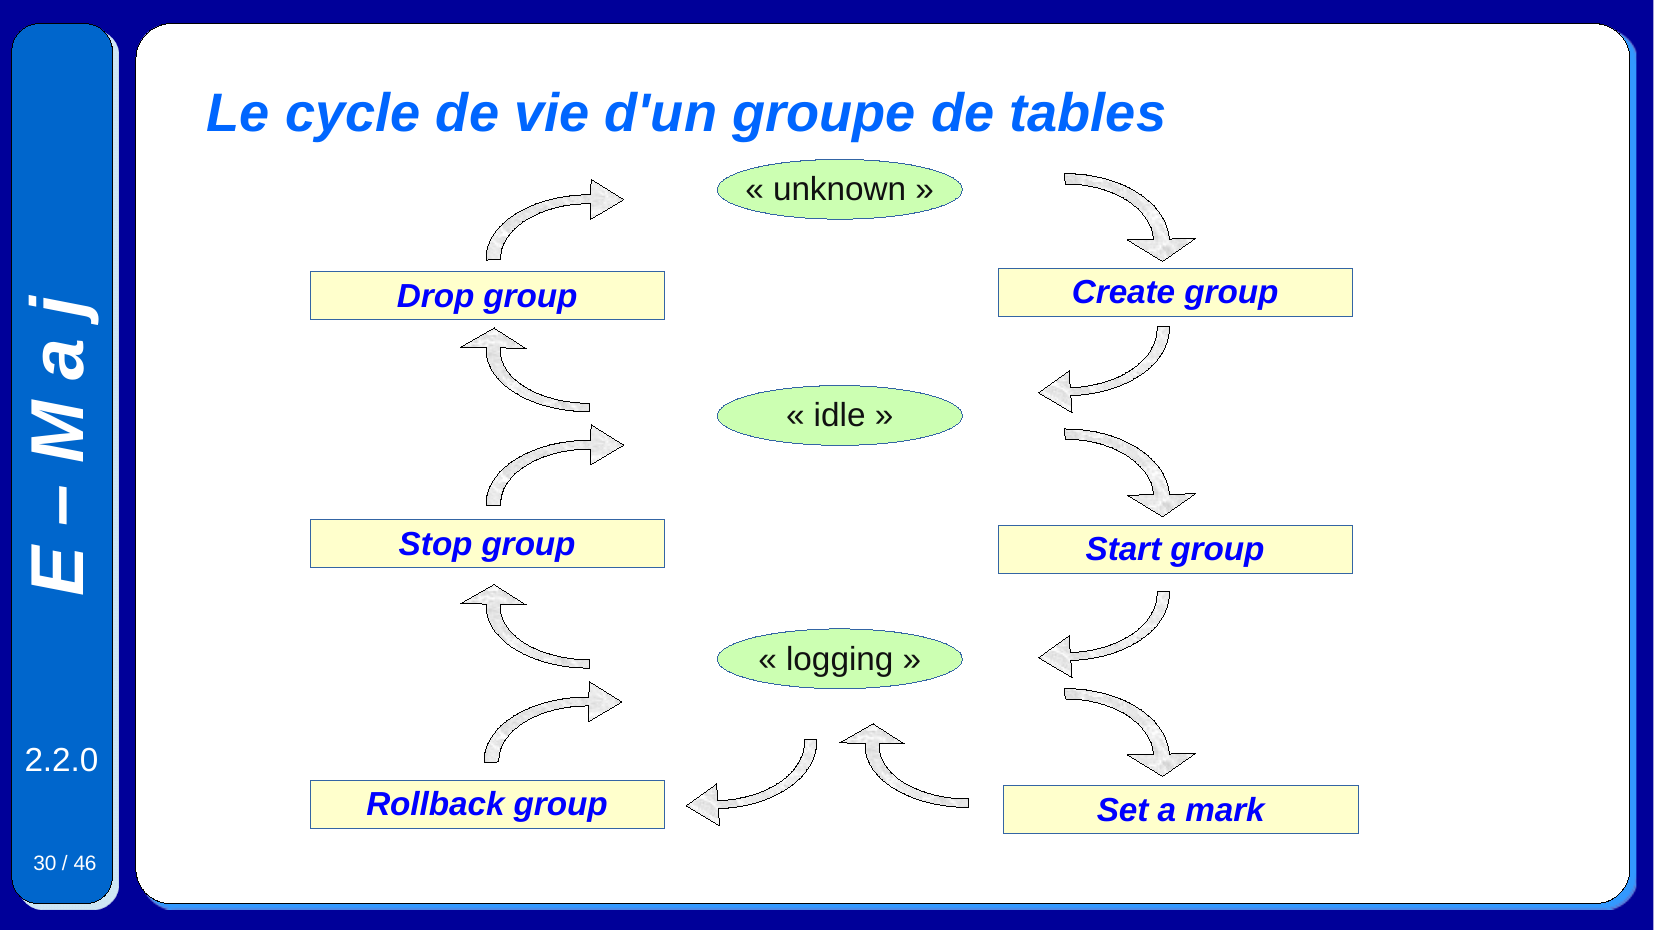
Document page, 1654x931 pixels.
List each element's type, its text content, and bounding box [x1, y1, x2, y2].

text_box [839, 723, 969, 808]
title Le cycle de vie d'un groupe de tables [206, 34, 1593, 191]
text_box [486, 179, 624, 261]
text_box Drop group [310, 271, 665, 320]
text_box [486, 424, 624, 506]
text_box [1064, 428, 1196, 517]
text_box [484, 681, 622, 763]
text_box Stop group [310, 519, 665, 568]
text_box « idle » [717, 385, 963, 446]
text_box « unknown » [717, 159, 963, 220]
text_box « logging » [717, 628, 963, 689]
text_box [460, 327, 590, 412]
text_box [460, 584, 590, 669]
text_box [1064, 688, 1196, 777]
text_box [1064, 173, 1196, 262]
text_box [1038, 326, 1170, 413]
text_box Start group [998, 525, 1353, 574]
text_box Rollback group [310, 780, 665, 829]
text_box Create group [998, 268, 1353, 317]
text_box [1038, 591, 1170, 678]
text_box Set a mark [1003, 785, 1359, 834]
text_box [686, 739, 817, 826]
